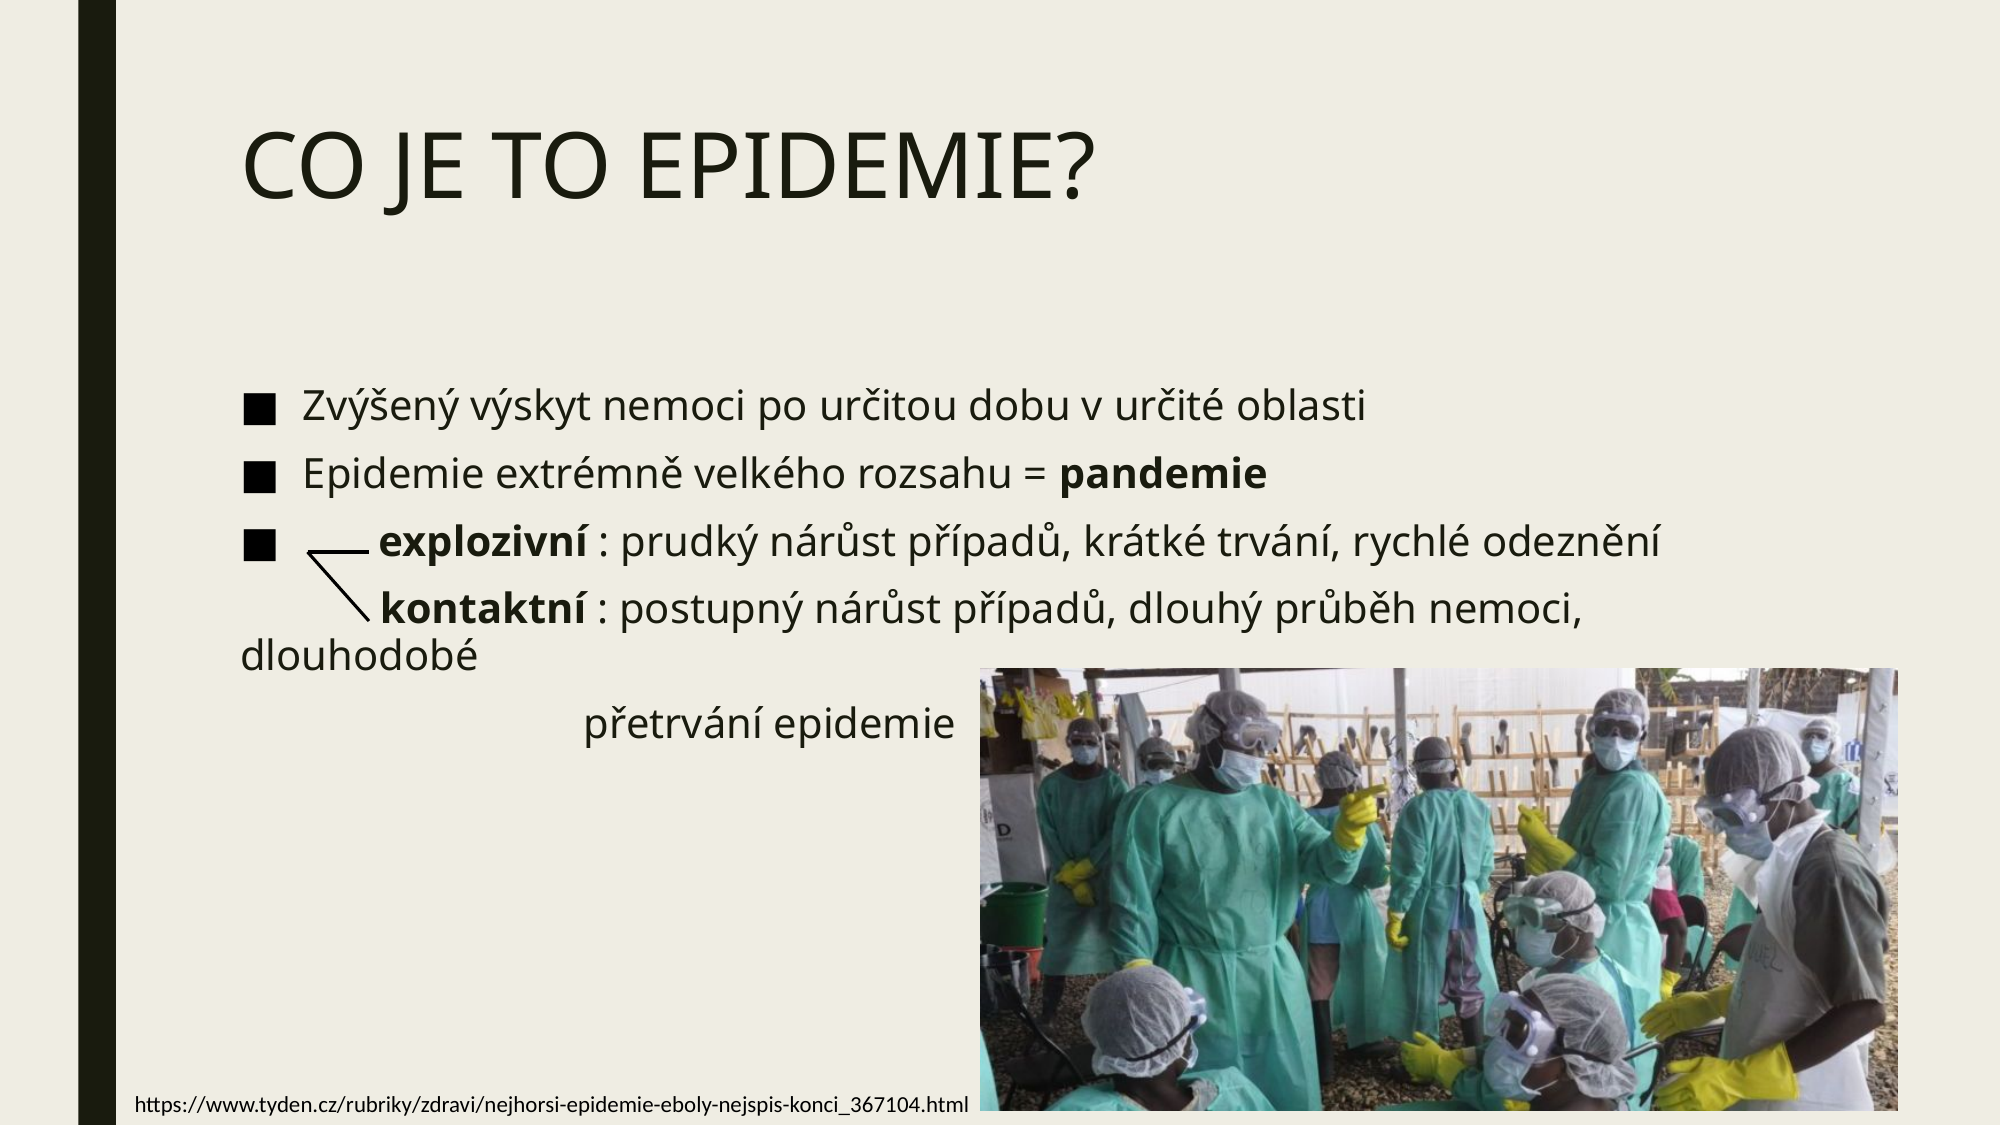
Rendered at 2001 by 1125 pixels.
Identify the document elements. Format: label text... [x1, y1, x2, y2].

list Zvýšený výskyt nemoci po určitou dobu v určité oblasti Epidemie extrémně velkého rozsahu = pandemie explozivní : prudký nárůst případů, krátké trvání, rychlé odeznění kontaktní : postupný nárůst případů, dlouhý průběh nemoci, dlouhodobé přetrvání epidemie [225, 375, 1801, 963]
text_box https://www.tyden.cz/rubriky/zdravi/nejhorsi-epidemie-eboly-nejspis-konci_367104.html [119, 1082, 1216, 1125]
picture [980, 668, 1898, 1111]
title CO JE TO EPIDEMIE? [225, 112, 1801, 357]
